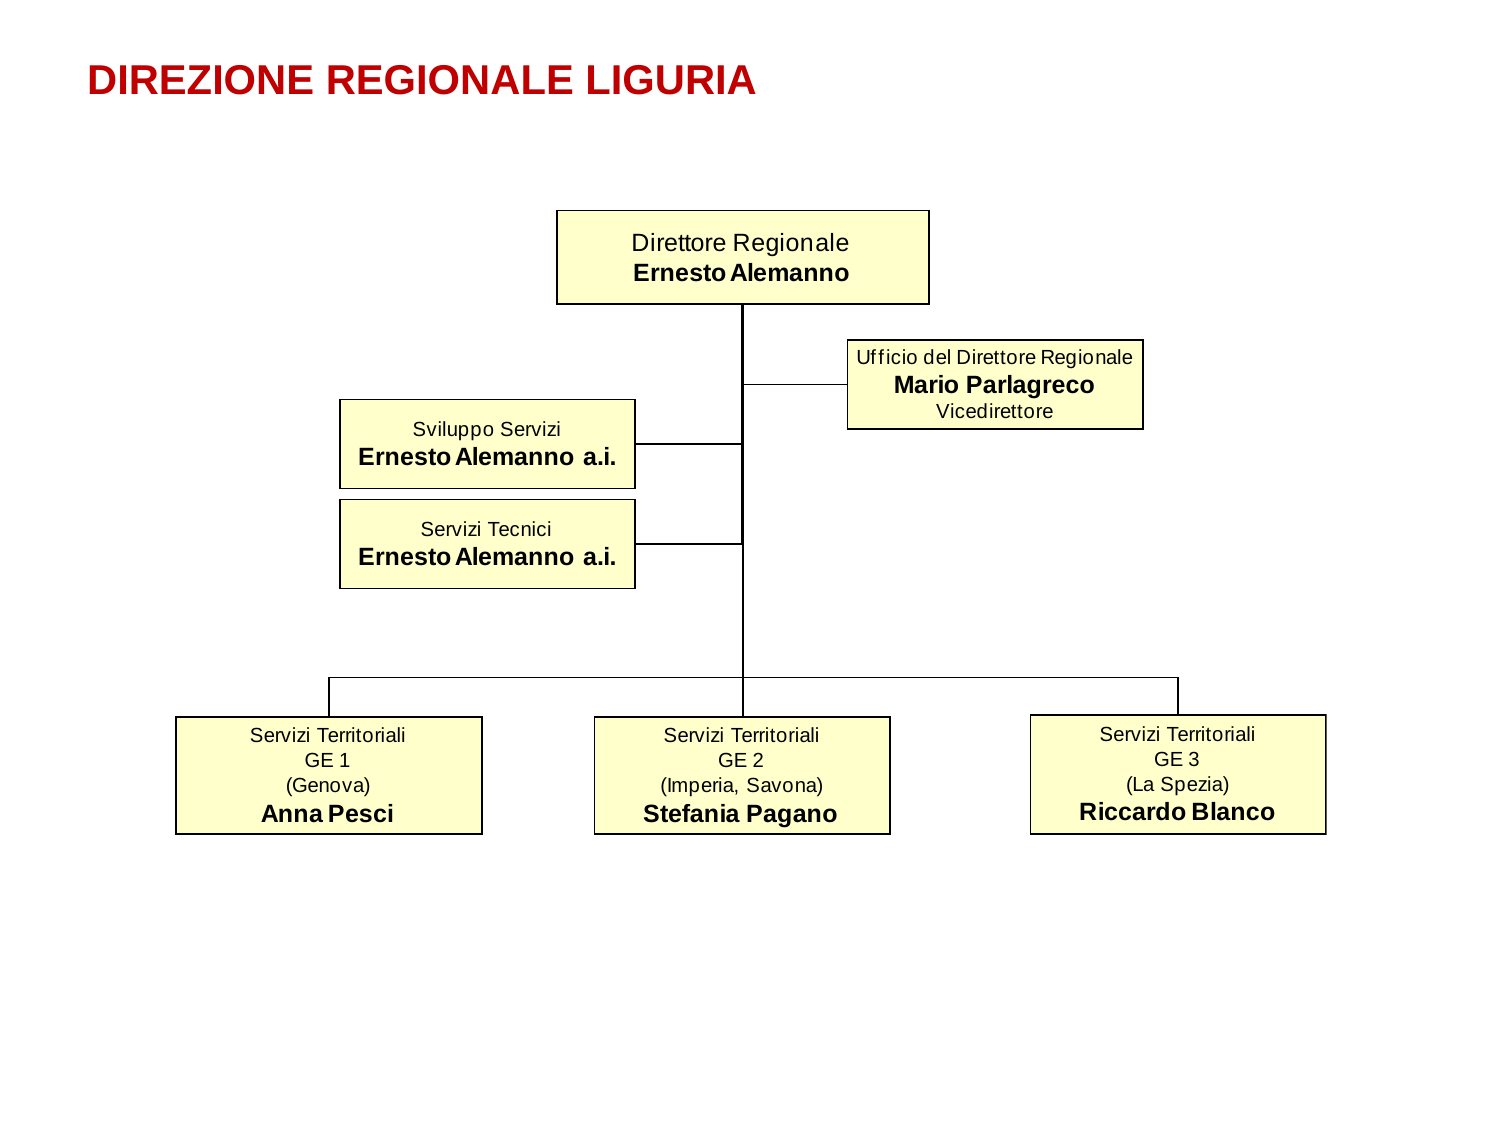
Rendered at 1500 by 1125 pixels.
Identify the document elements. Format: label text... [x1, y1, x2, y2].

title DIREZIONE REGIONALE LIGURIA [72, 45, 1462, 128]
picture [173, 208, 1327, 835]
